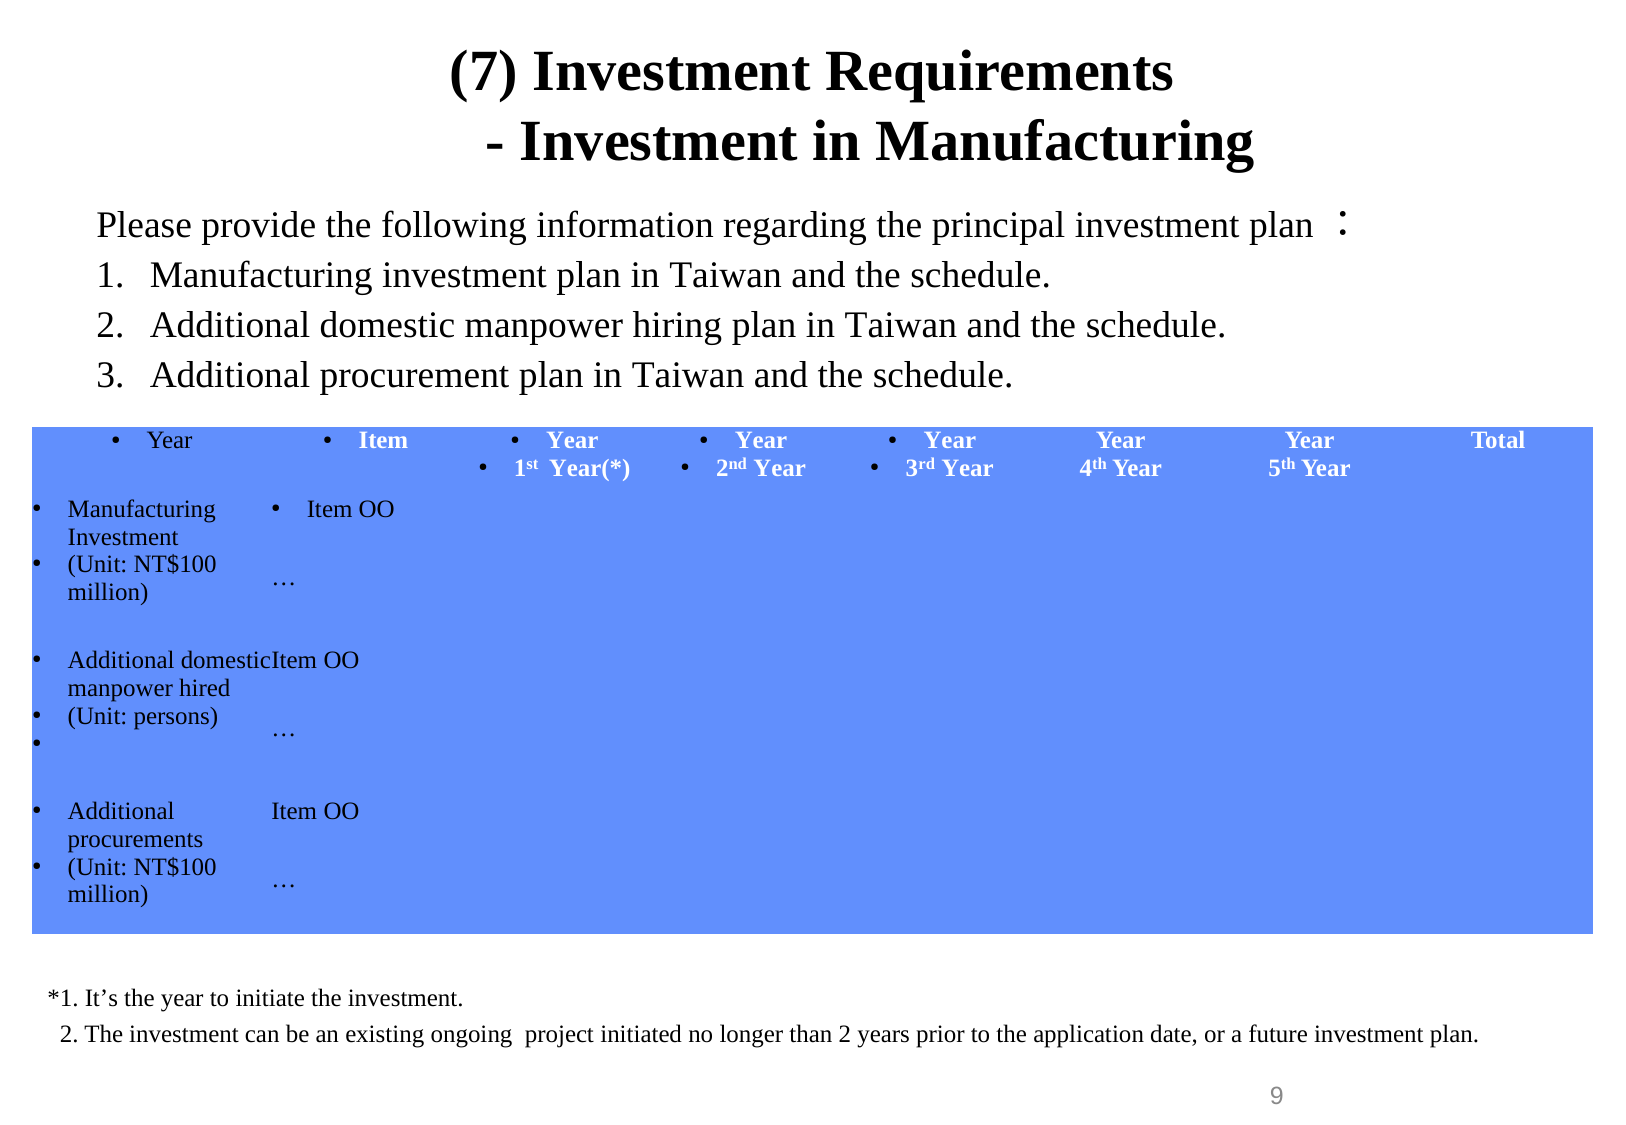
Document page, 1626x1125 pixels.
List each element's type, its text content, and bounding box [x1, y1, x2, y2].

table_cell [1404, 495, 1593, 563]
table_cell [460, 563, 649, 646]
table_cell [649, 563, 838, 646]
table_cell [1215, 495, 1404, 563]
table_cell Additional domestic manpower hired (Unit: persons) [32, 646, 271, 797]
table_cell … [271, 866, 460, 934]
table_cell [649, 866, 838, 934]
table_cell [1026, 495, 1215, 563]
table_header Year 1st Year(*) [460, 427, 649, 495]
table_cell [1026, 563, 1215, 646]
table_cell [838, 495, 1026, 563]
table_cell [649, 715, 838, 797]
table_cell [838, 563, 1026, 646]
table_cell [838, 797, 1026, 866]
table_cell Item OO [271, 646, 460, 715]
table_cell [1404, 646, 1593, 715]
text_box 8 [1254, 1064, 1621, 1125]
table_cell [460, 866, 649, 934]
table_cell Item OO [271, 797, 460, 866]
table_cell [1404, 866, 1593, 934]
table_cell [1215, 715, 1404, 797]
table_header Year 4th Year [1026, 427, 1215, 495]
table_cell [1404, 797, 1593, 866]
table_cell [460, 715, 649, 797]
table_cell [460, 495, 649, 563]
table_header Year 3rd Year [838, 427, 1026, 495]
table_cell Manufacturing Investment (Unit: NT$100 million) [32, 495, 271, 646]
table_cell [1215, 866, 1404, 934]
table_cell [649, 646, 838, 715]
table_cell [1215, 563, 1404, 646]
table_cell [1026, 797, 1215, 866]
table_cell [460, 797, 649, 866]
table_cell … [271, 563, 460, 646]
title (7) Investment Requirements - Investment in Manufacturing [81, 5, 1544, 196]
text_box *1. It’s the year to initiate the investment. 2. The investment can be an existing ongoing project initiated no longer than 2 years prior to the application date, or a future investment plan. [32, 973, 1544, 1083]
table_cell [1215, 797, 1404, 866]
table_cell [1215, 646, 1404, 715]
table_cell [1404, 563, 1593, 646]
table_cell [1026, 715, 1215, 797]
table_cell [838, 646, 1026, 715]
table_cell [1026, 866, 1215, 934]
table_cell [1026, 646, 1215, 715]
table_cell [1404, 715, 1593, 797]
table_cell [649, 797, 838, 866]
table_cell … [271, 715, 460, 797]
table_header Year 2nd Year [649, 427, 838, 495]
table_cell [649, 495, 838, 563]
table_cell Additional procurements (Unit: NT$100 million) [32, 797, 271, 934]
table_cell [838, 715, 1026, 797]
table_header Item [271, 427, 460, 495]
table_header Total [1404, 427, 1593, 495]
list Please provide the following information regarding the principal investment plan： Manufacturing investment plan in Taiwan and the schedule. Additional domestic manpower hiring plan in Taiwan and the schedule. Additional procurement plan in Taiwan and the schedule. [81, 196, 1544, 422]
table_cell Item OO [271, 495, 460, 563]
table_cell [838, 866, 1026, 934]
table_cell [460, 646, 649, 715]
table_header Year 5th Year [1215, 427, 1404, 495]
table_header Year [32, 427, 271, 495]
